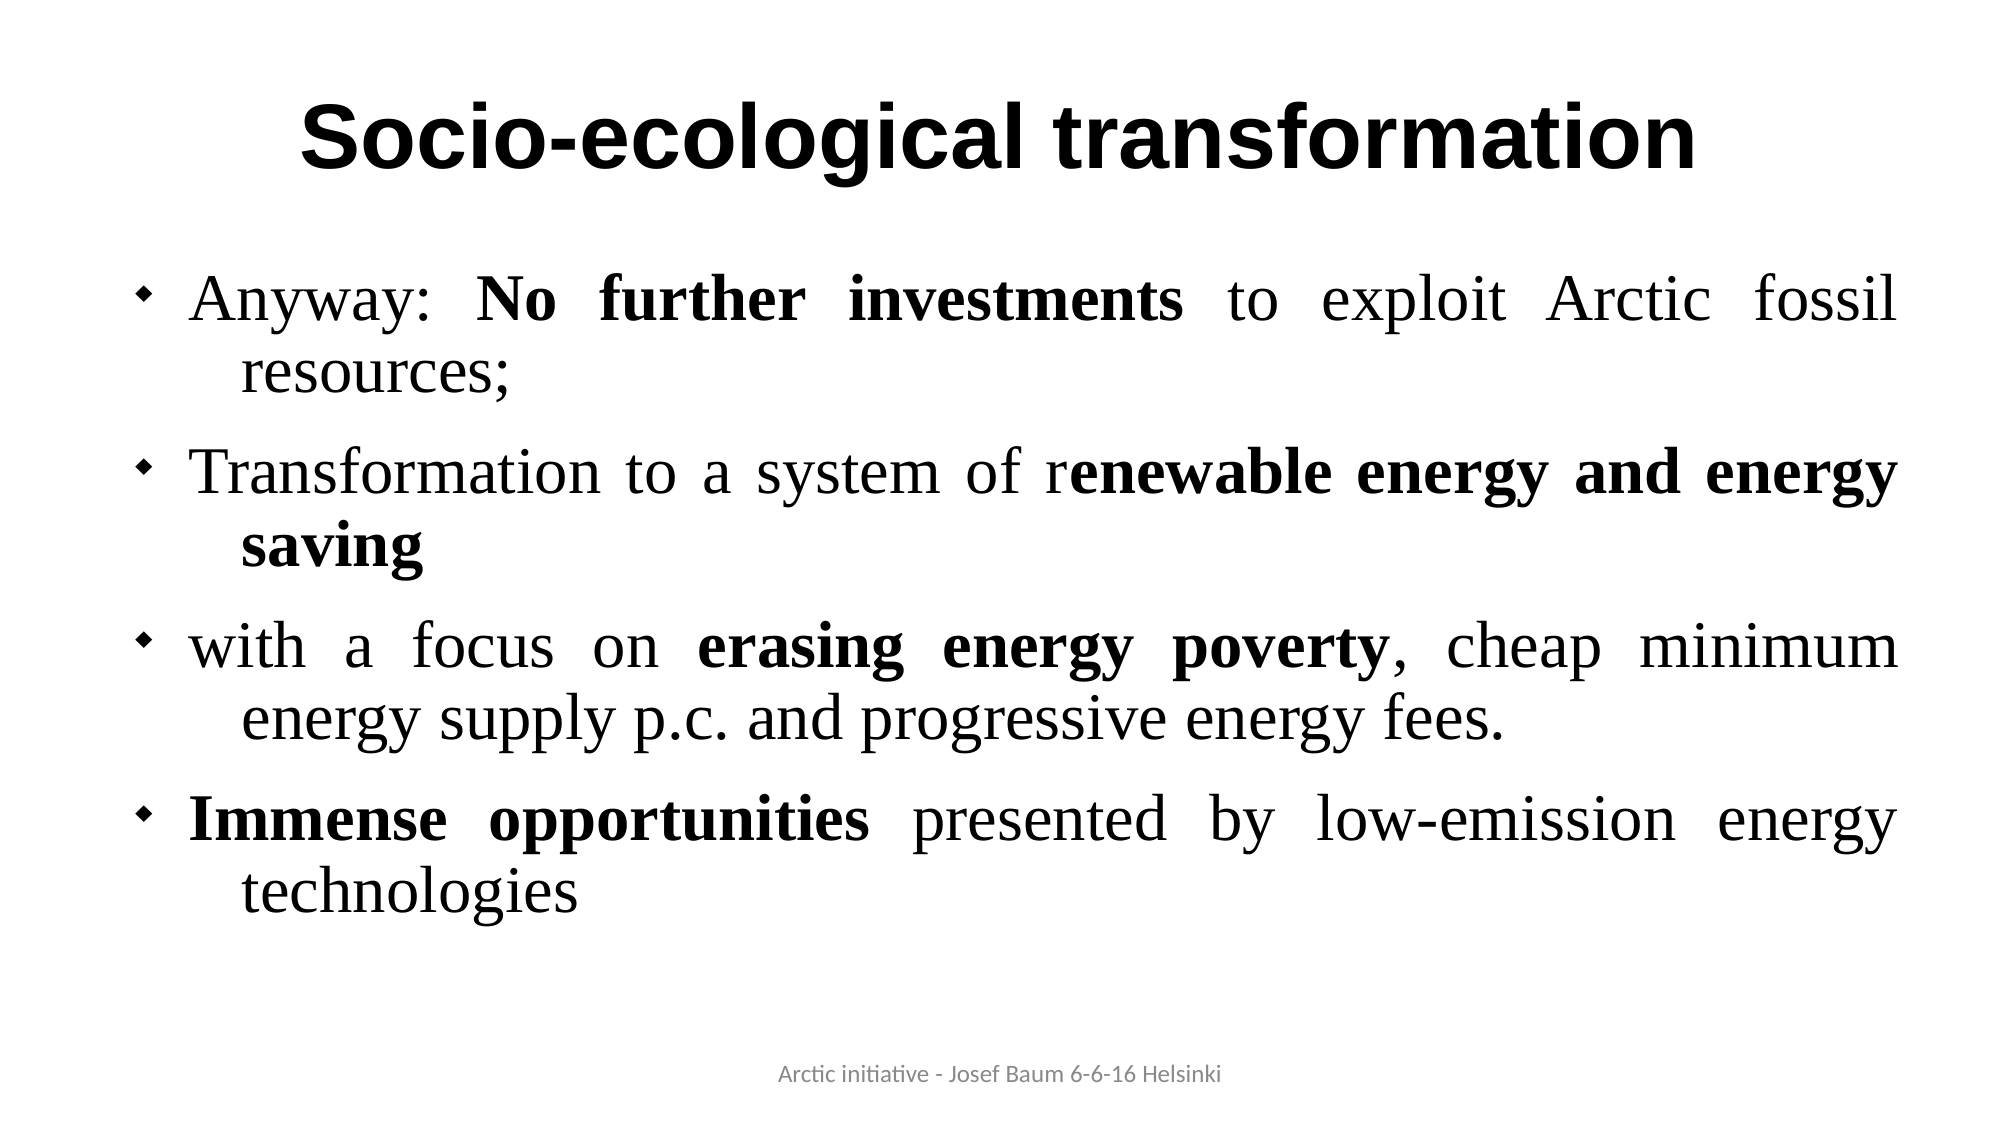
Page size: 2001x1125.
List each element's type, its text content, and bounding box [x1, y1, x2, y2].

list Anyway: No further investments to exploit Arctic fossil resources; Transformation to a system of renewable energy and energy saving with a focus on erasing energy poverty, cheap minimum energy supply p.c. and progressive energy fees. Immense opportunities presented by low-emission energy technologies [99, 263, 1900, 1006]
title Socio-ecological transformation [99, 52, 1900, 226]
text_box Arctic initiative - Josef Baum 6-6-16 Helsinki [662, 1042, 1338, 1103]
